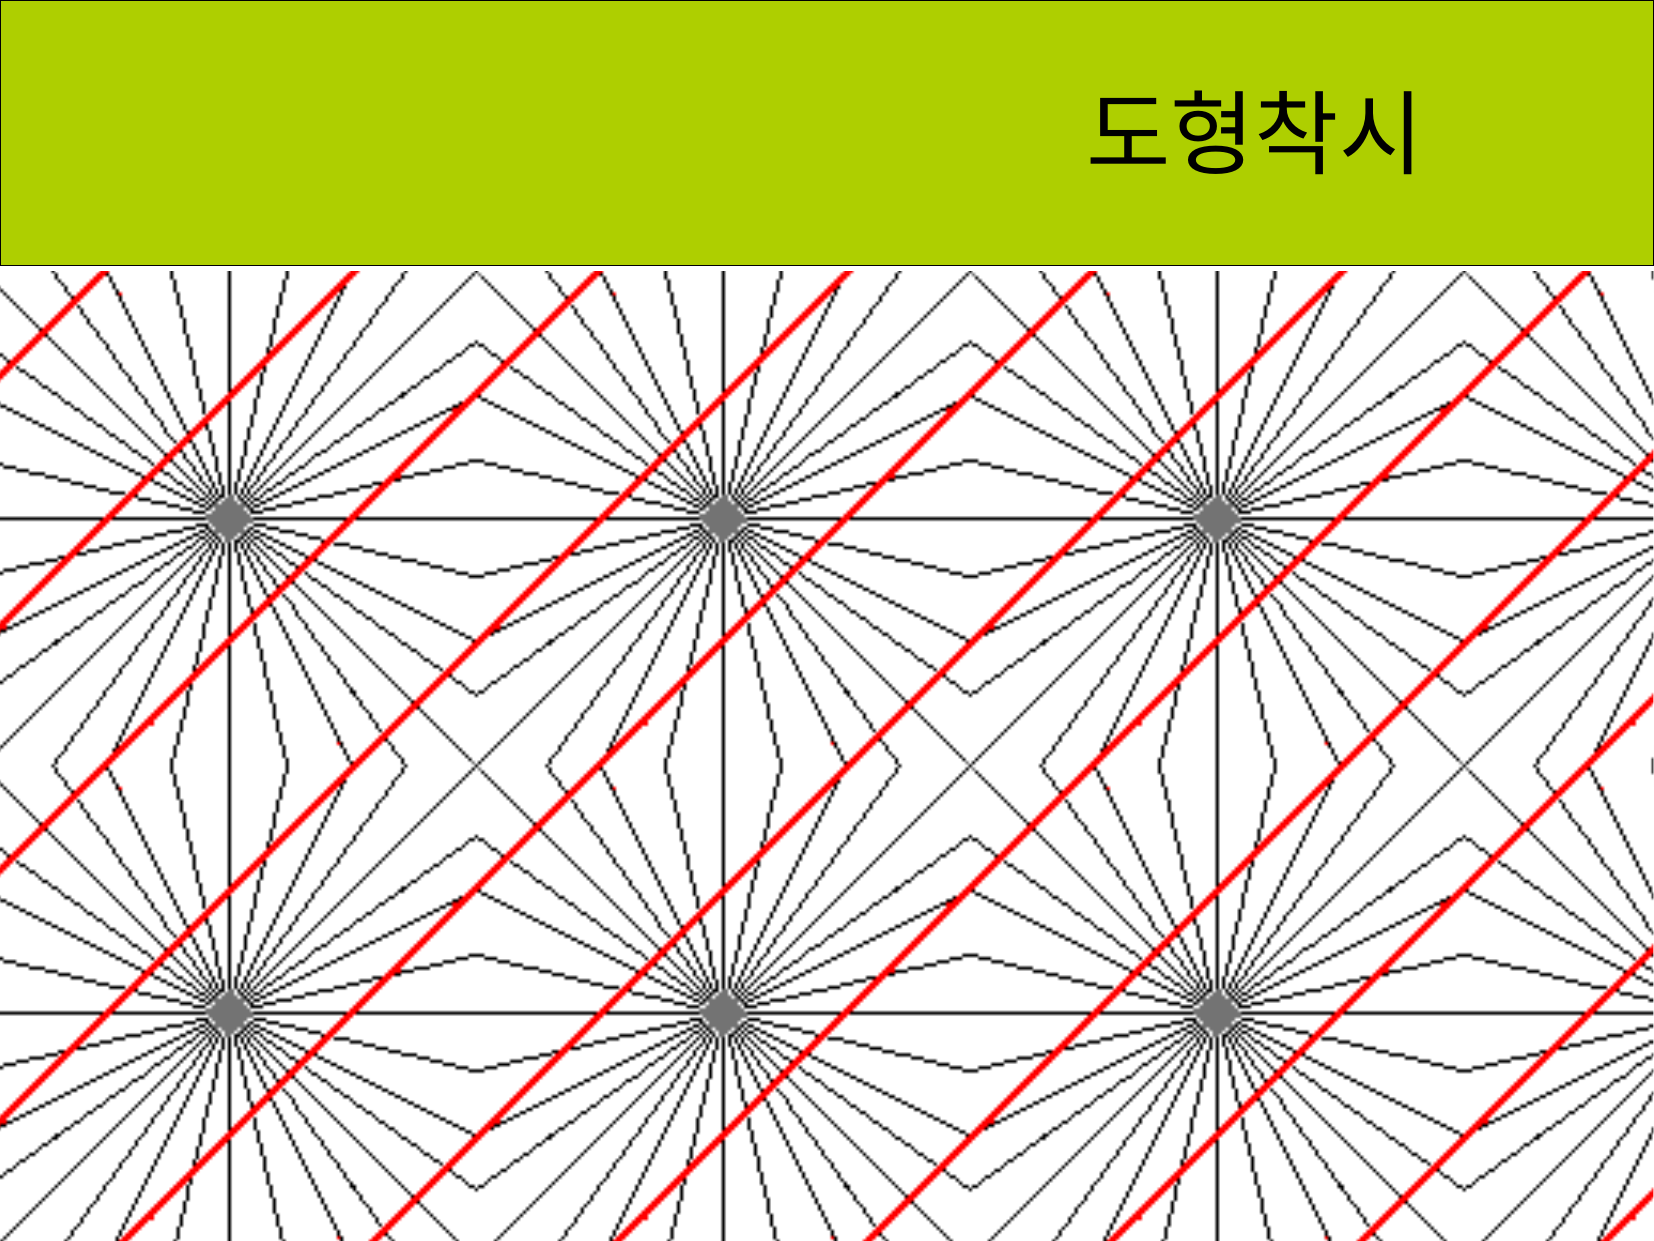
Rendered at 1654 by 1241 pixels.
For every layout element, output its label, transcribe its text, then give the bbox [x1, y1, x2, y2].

picture [0, 271, 1654, 1241]
title 도형착시 [885, 49, 1625, 207]
